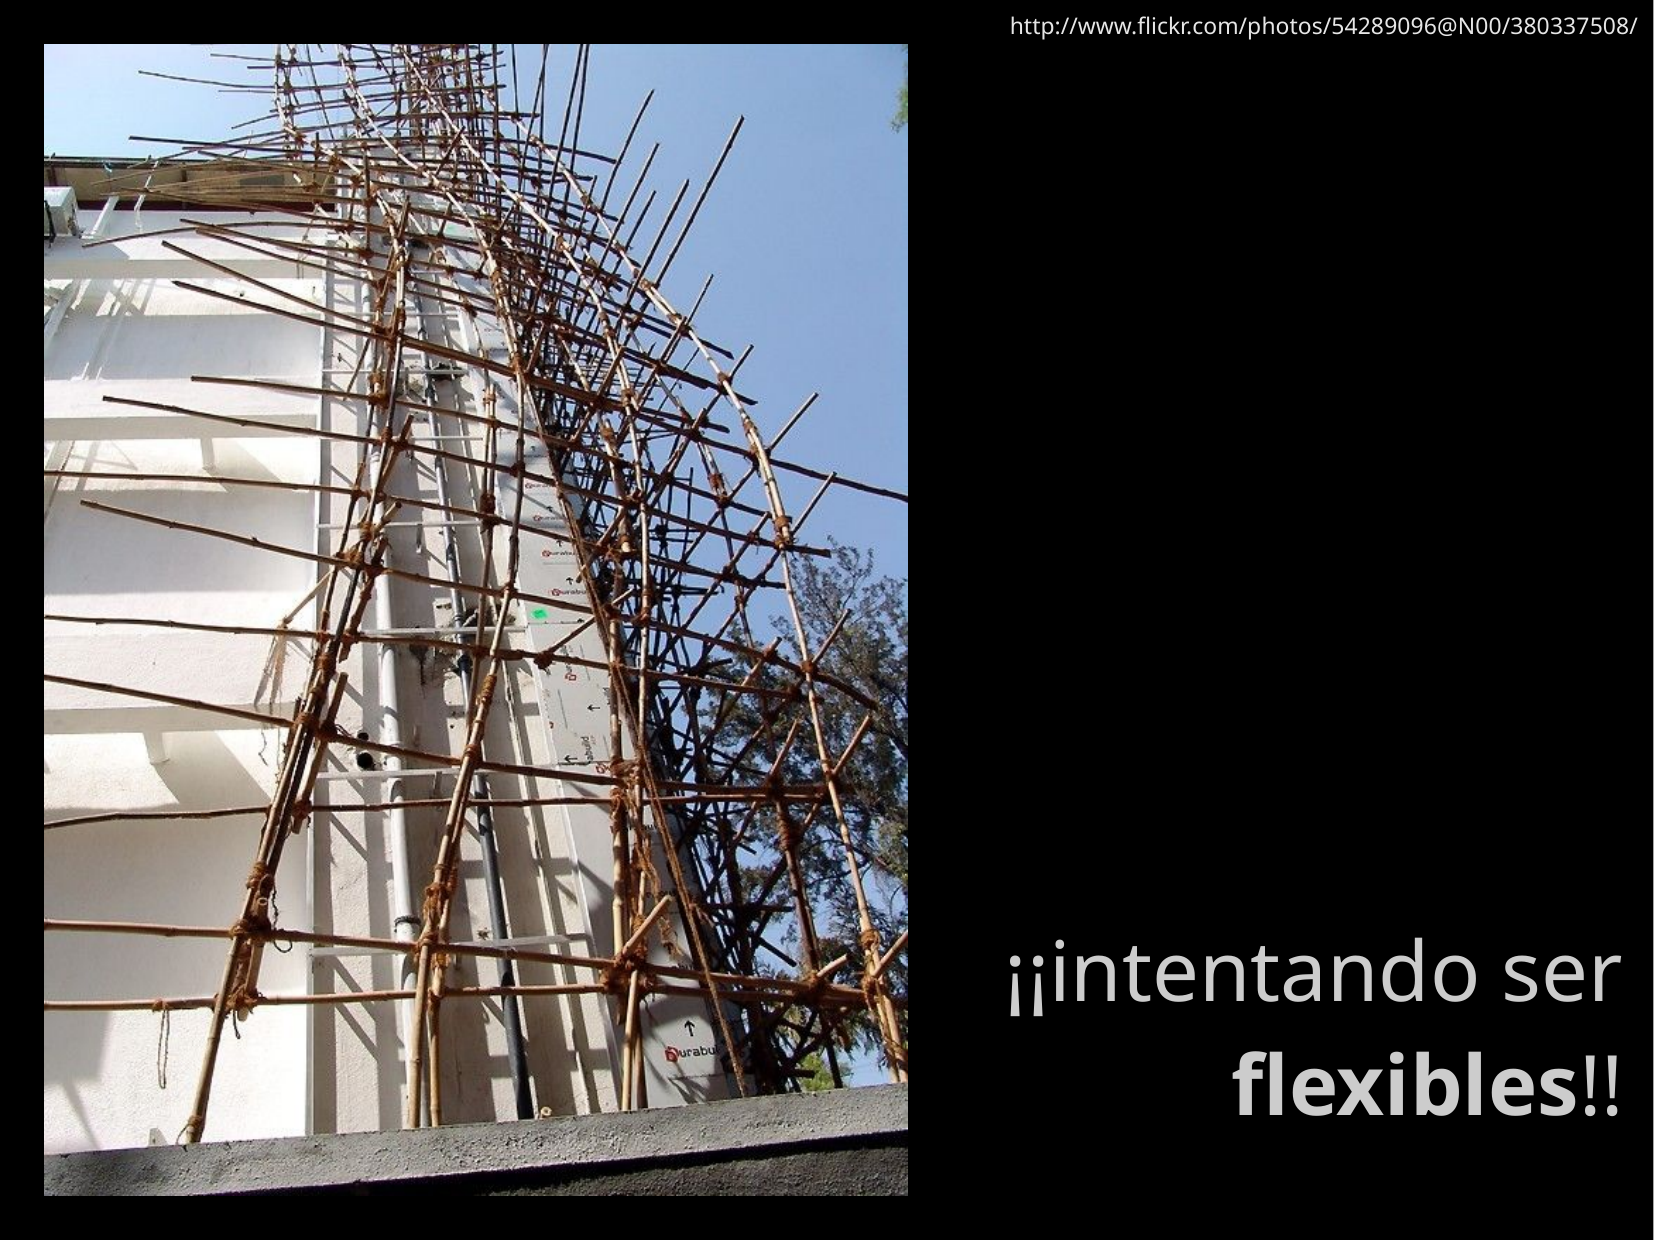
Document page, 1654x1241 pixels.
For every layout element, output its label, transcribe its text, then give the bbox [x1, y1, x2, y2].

picture [44, 44, 908, 1196]
text_box http://www.flickr.com/photos/54289096@N00/380337508/ [930, 2, 1654, 46]
title ¡¡intentando ser flexibles!! [924, 826, 1625, 1226]
